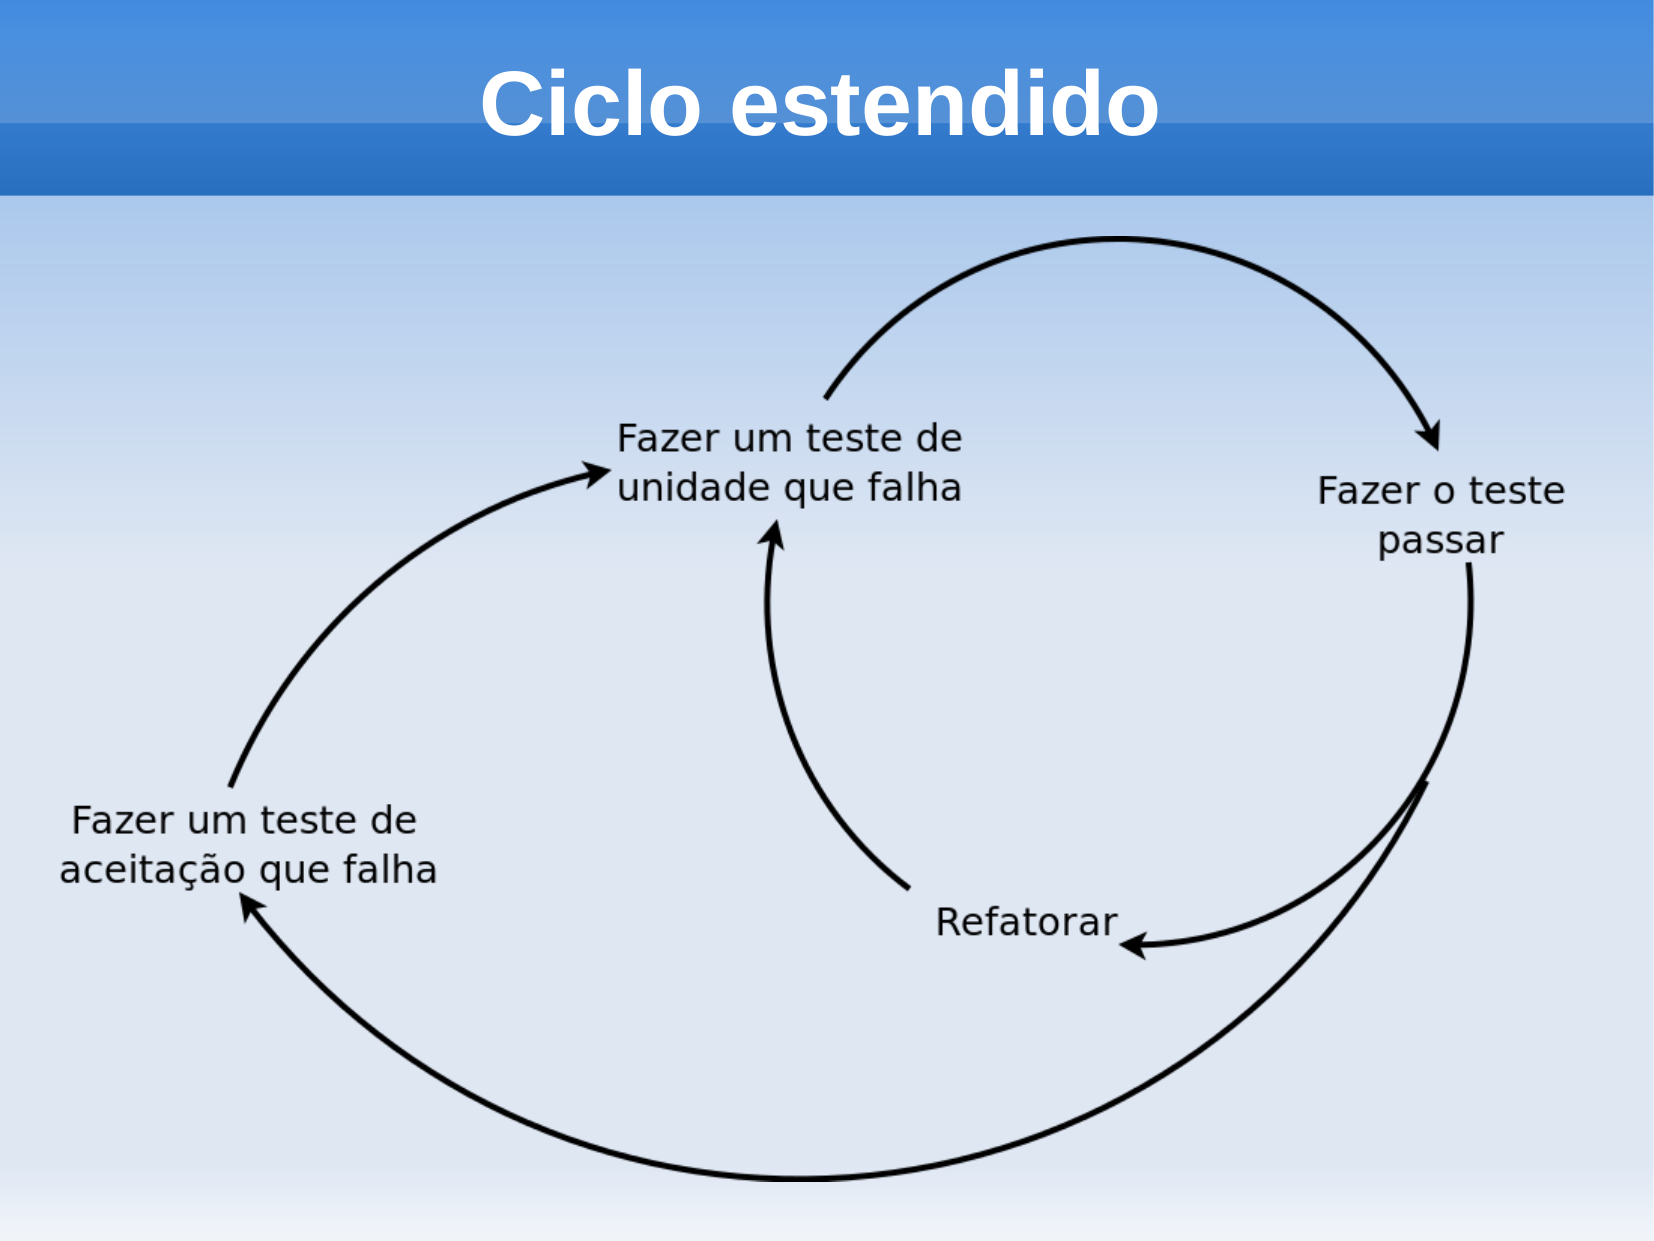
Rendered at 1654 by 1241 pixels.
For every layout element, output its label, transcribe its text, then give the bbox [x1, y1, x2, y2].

picture [0, 0, 1654, 1241]
title Ciclo estendido [76, 0, 1565, 208]
